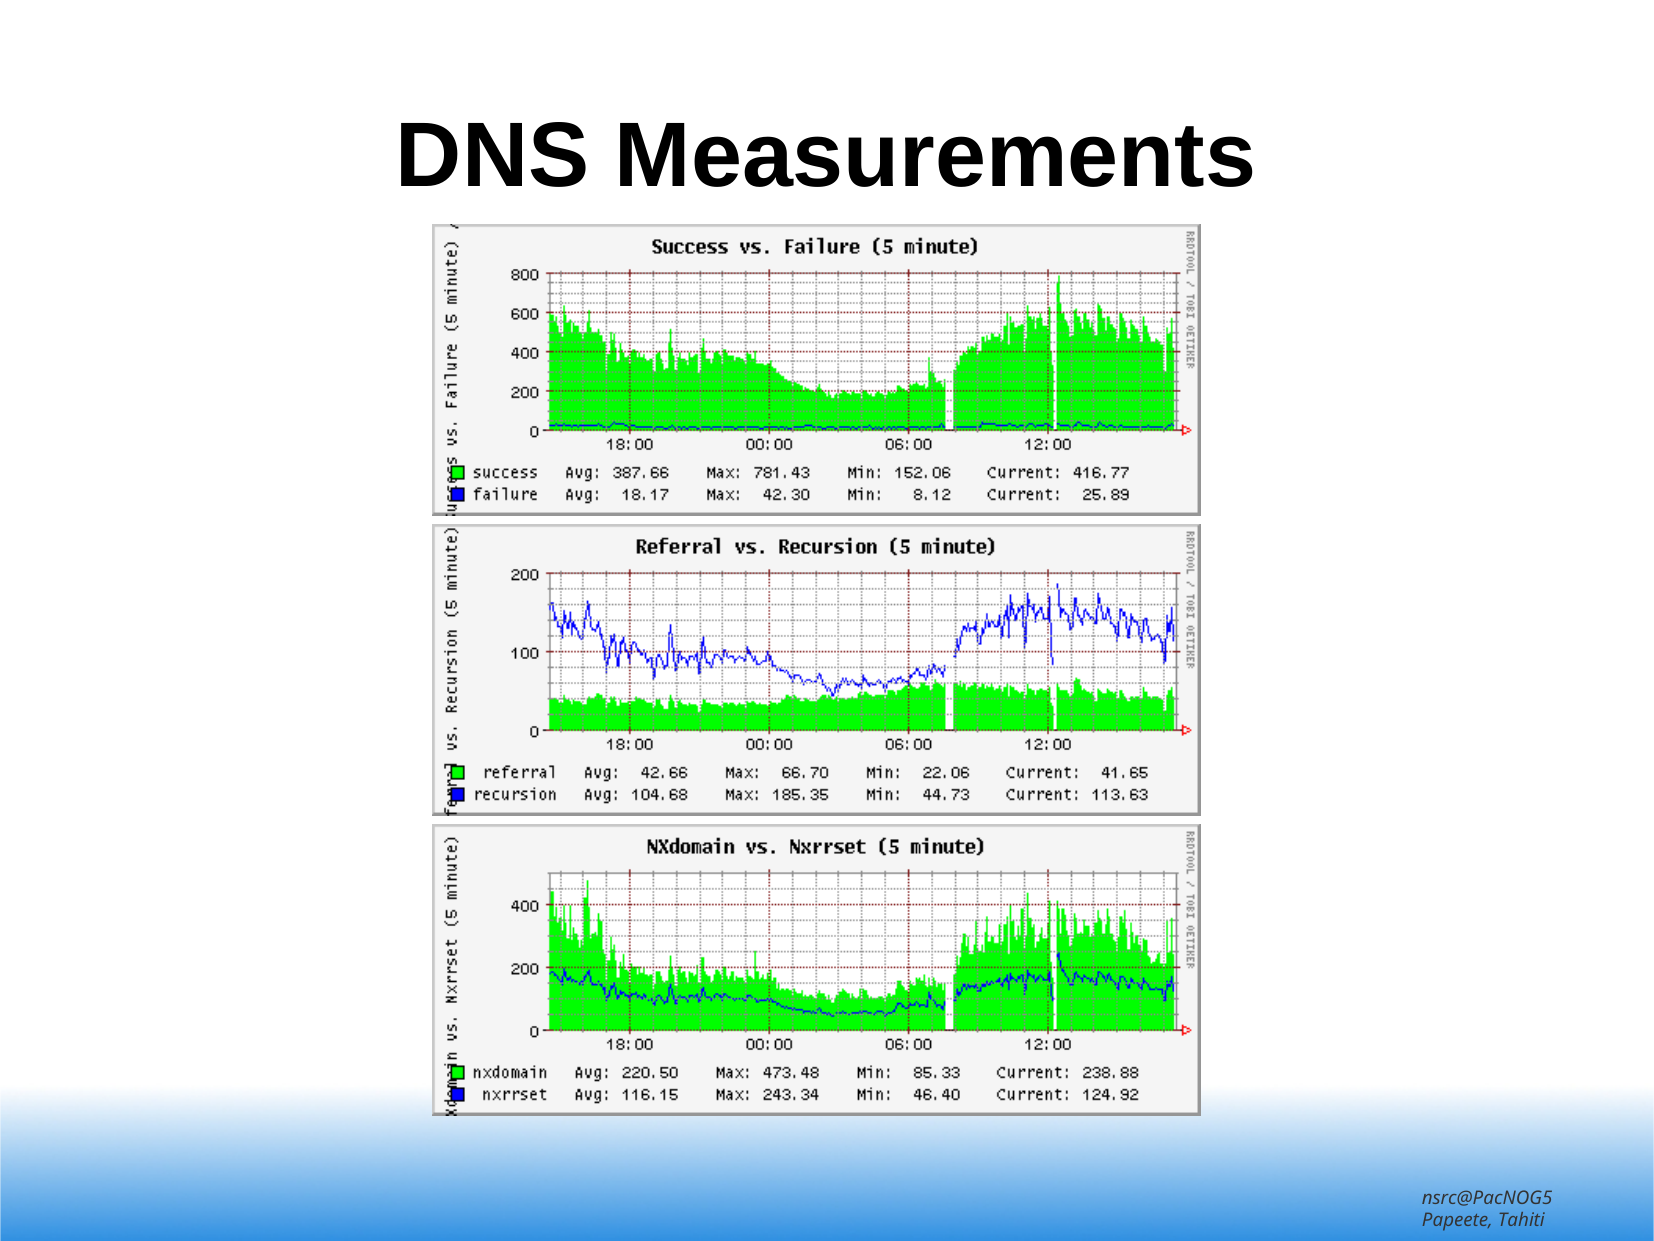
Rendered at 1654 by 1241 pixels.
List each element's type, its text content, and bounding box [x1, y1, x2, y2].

picture [0, 824, 1654, 1241]
picture [432, 524, 1201, 816]
title DNS Measurements [82, 49, 1571, 257]
picture [432, 224, 1201, 516]
